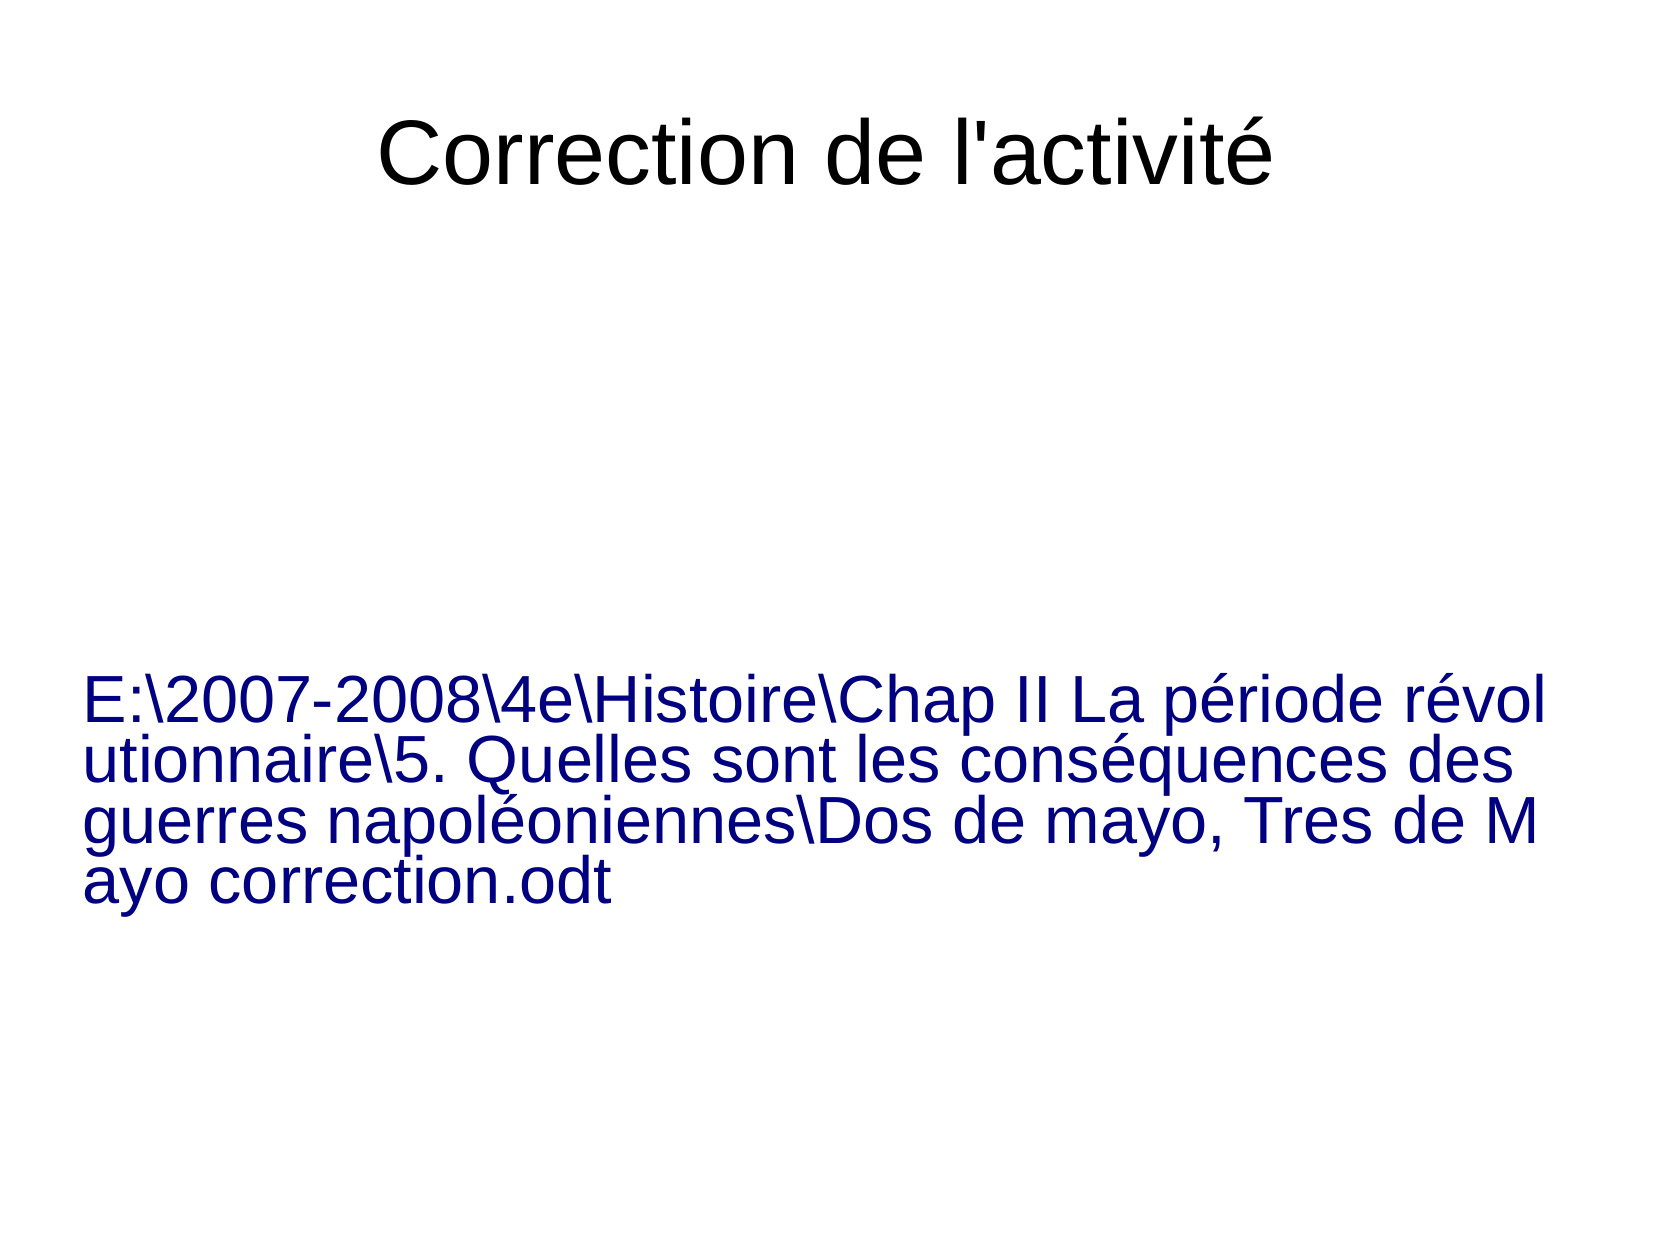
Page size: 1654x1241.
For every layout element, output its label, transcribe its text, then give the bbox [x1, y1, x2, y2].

subtitle E:\2007-2008\4e\Histoire\Chap II La période révolutionnaire\5. Quelles sont les conséquences des guerres napoléoniennes\Dos de mayo, Tres de Mayo correction.odt [82, 290, 1571, 1109]
title Correction de l'activité [82, 49, 1571, 257]
